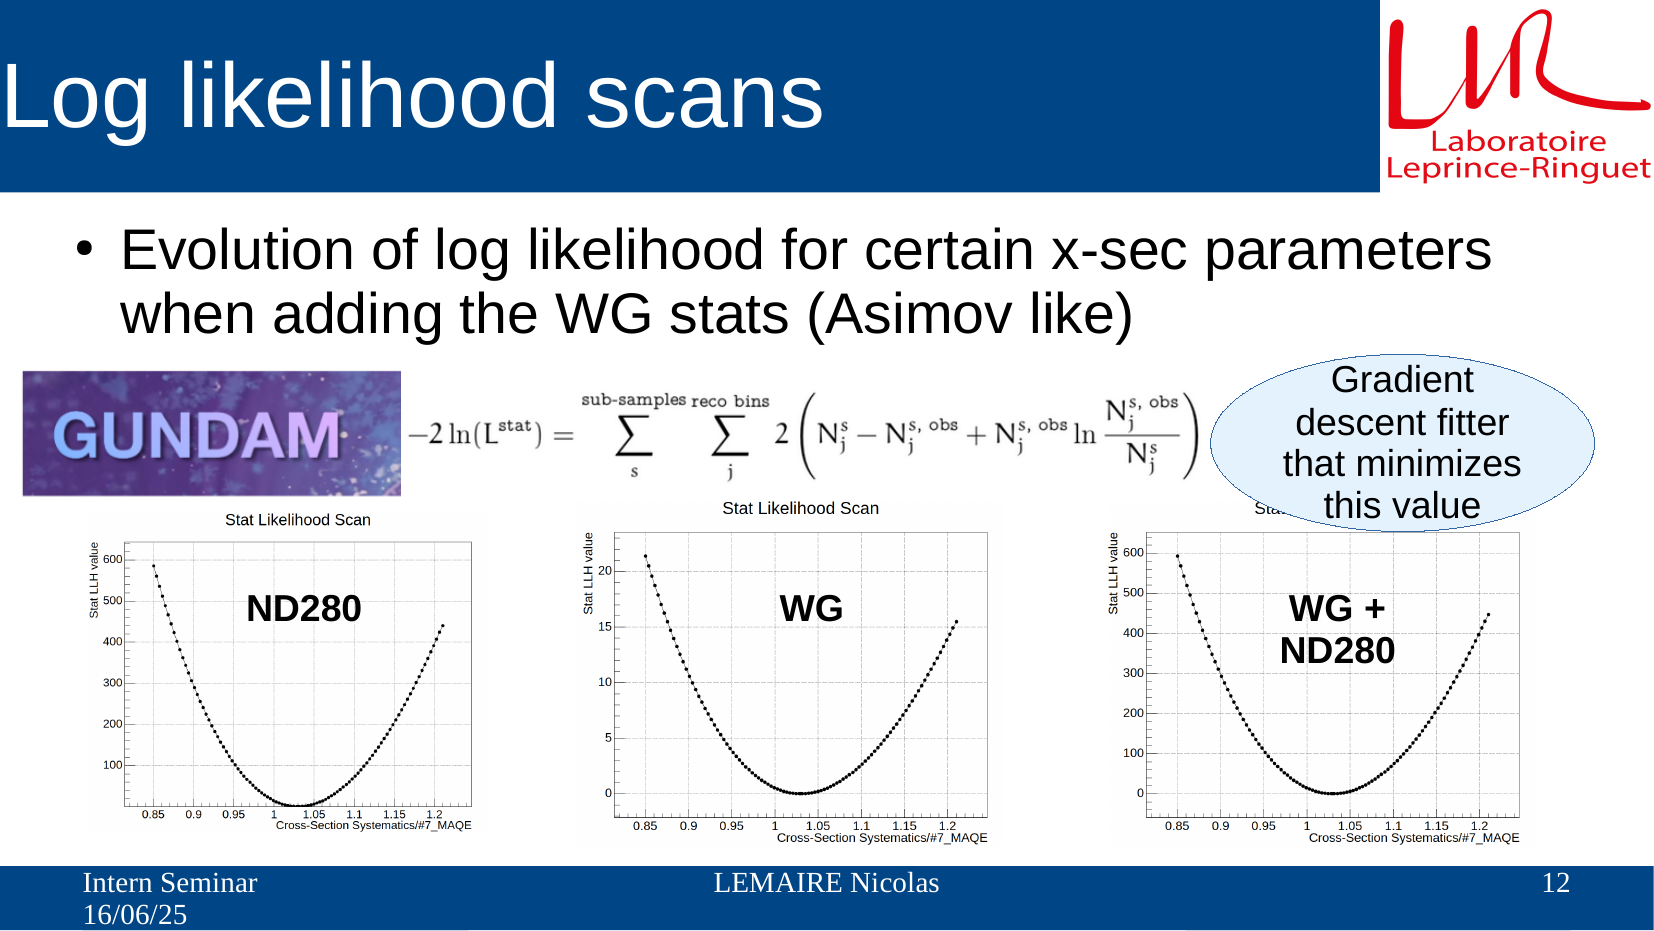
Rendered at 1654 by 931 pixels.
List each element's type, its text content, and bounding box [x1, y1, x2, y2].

text_box ND280 [230, 580, 378, 680]
text_box WG [738, 580, 886, 680]
picture [1380, 0, 1654, 193]
picture [0, 366, 1536, 846]
picture [88, 513, 487, 833]
list Evolution of log likelihood for certain x-sec parameters when adding the WG stats (Asimov like) [59, 217, 1601, 384]
text_box WG + ND280 [1263, 580, 1412, 680]
title Log likelihood scans [0, 0, 1380, 193]
text_box Gradient descent fitter that minimizes this value [1210, 354, 1595, 532]
